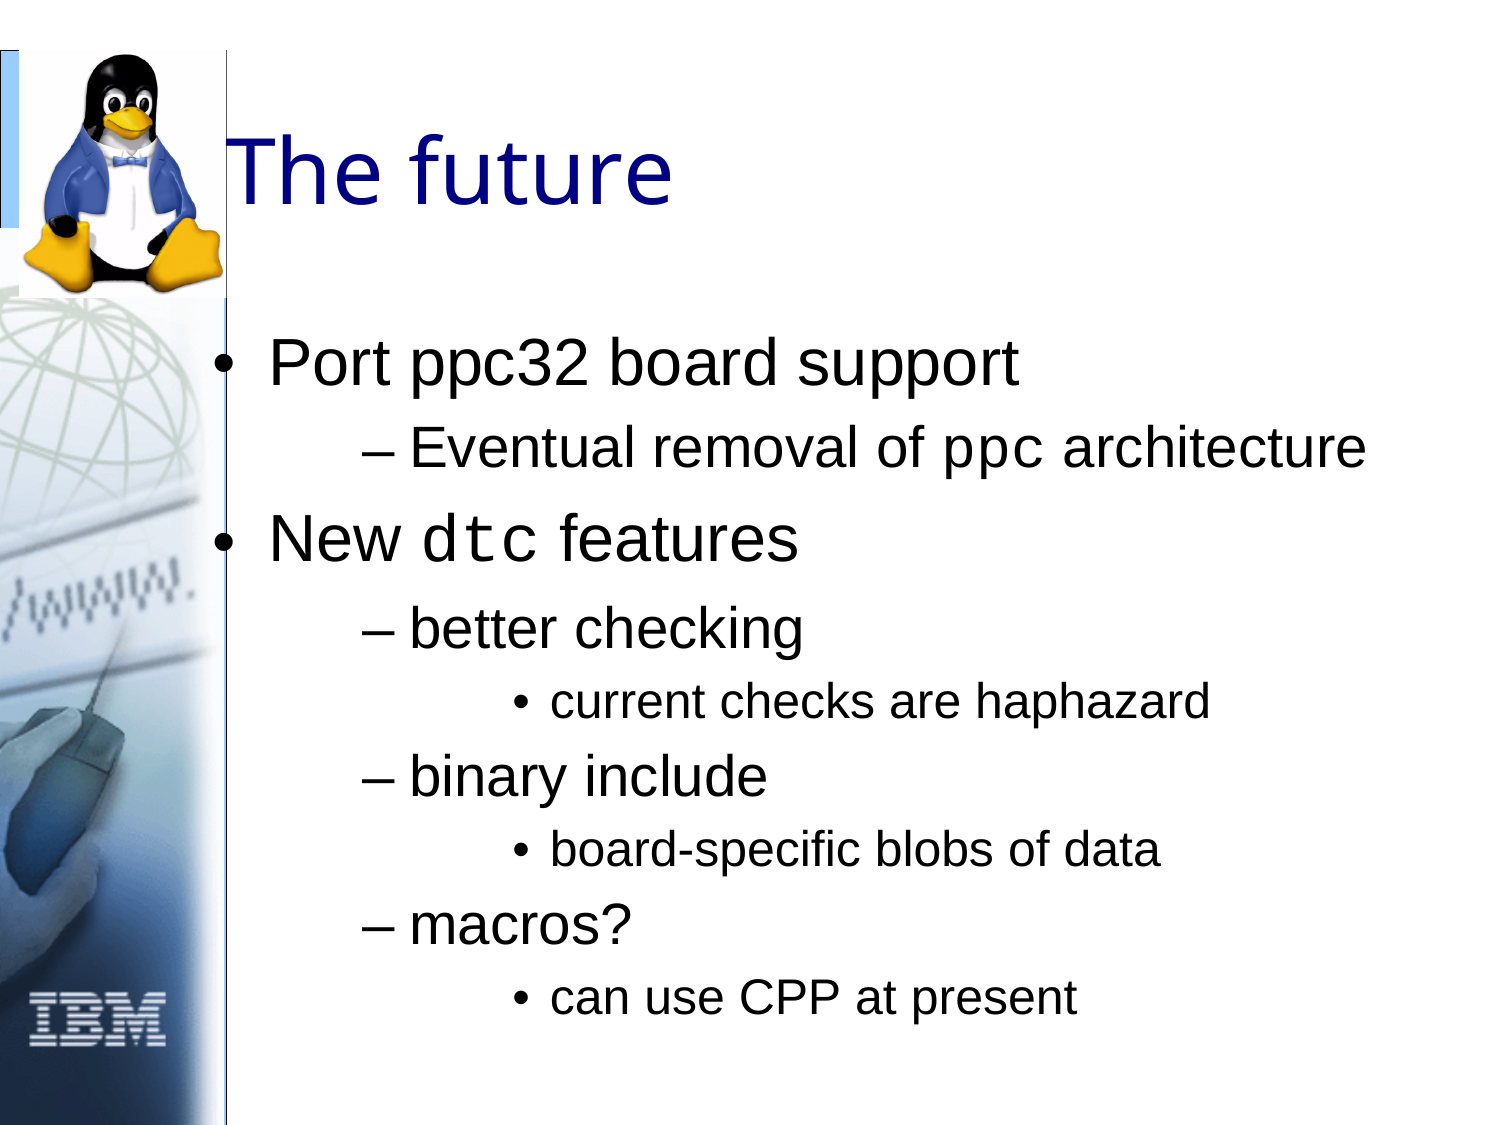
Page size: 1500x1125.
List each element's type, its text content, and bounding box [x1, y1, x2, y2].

title The future [224, 107, 1388, 231]
list Port ppc32 board support Eventual removal of ppc architecture New dtc features better checking current checks are haphazard binary include board-specific blobs of data macros? can use CPP at present [212, 324, 1388, 1025]
